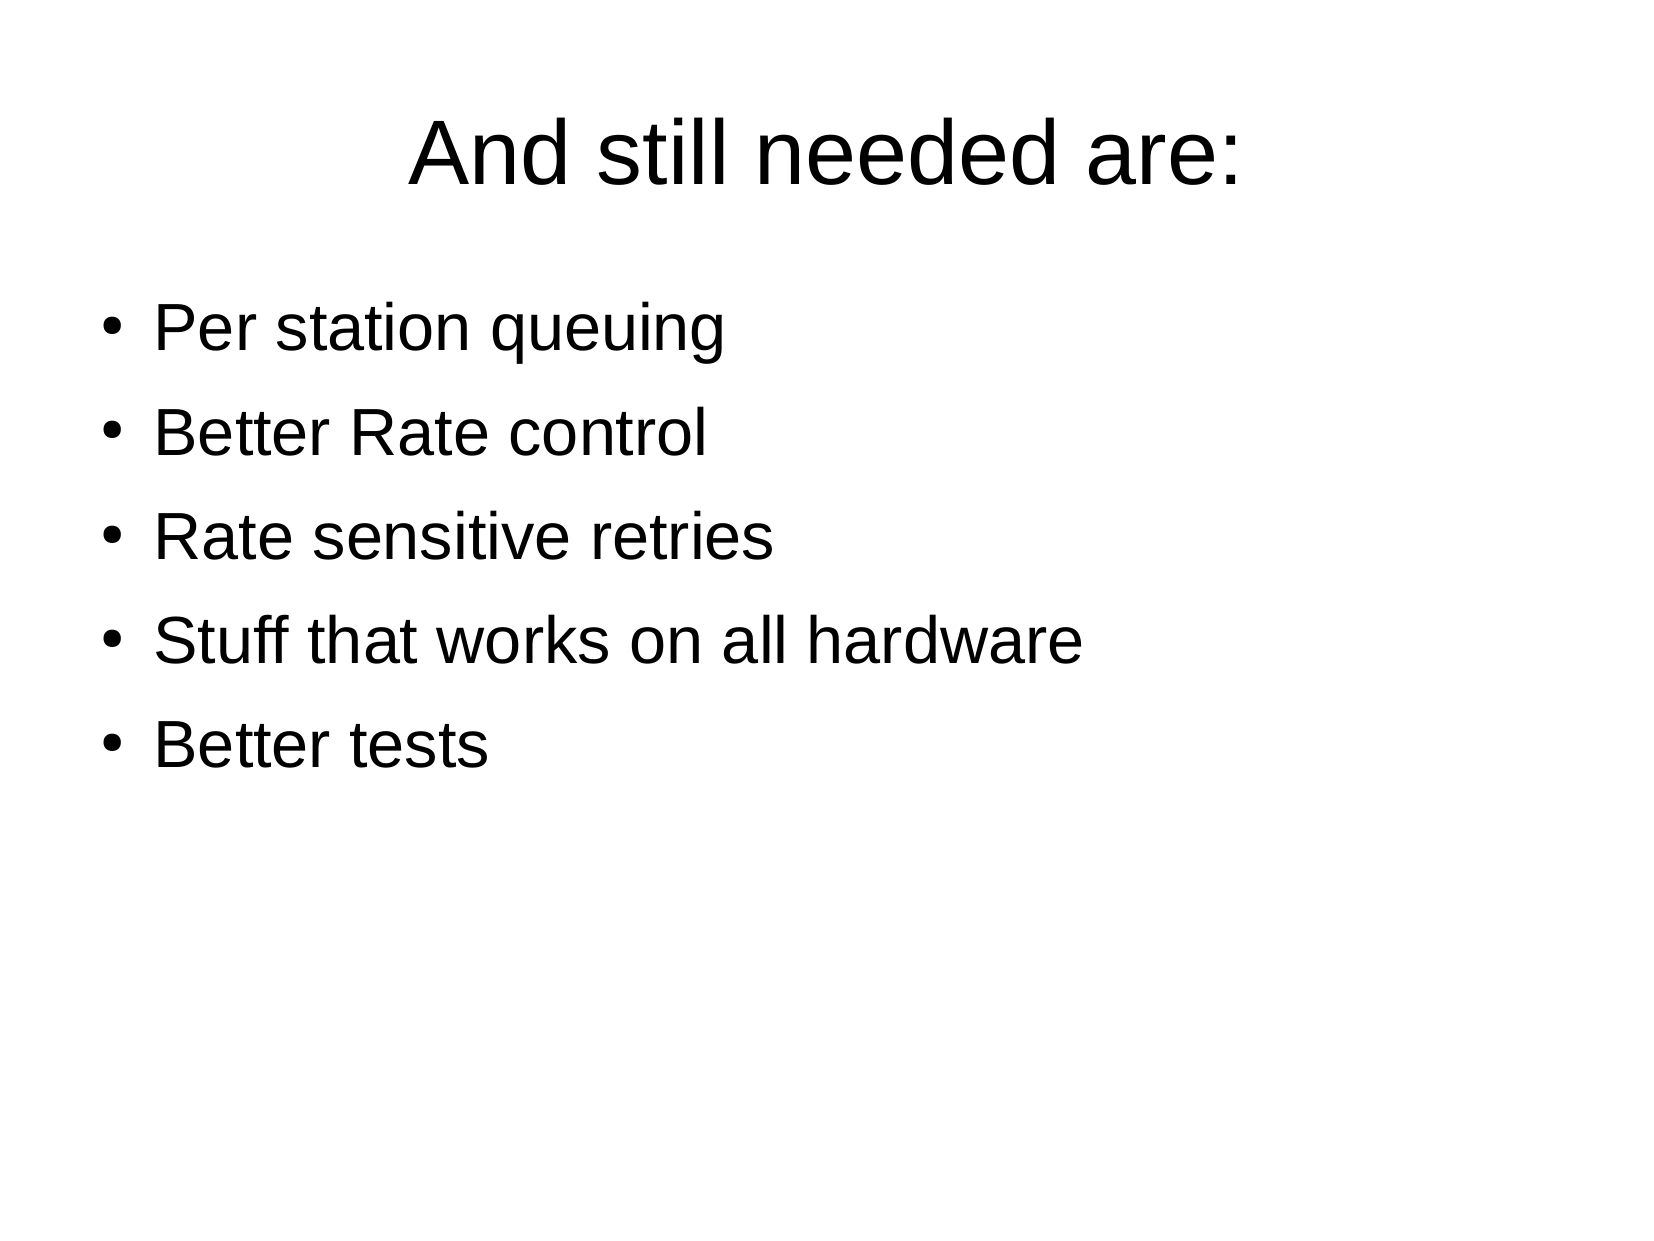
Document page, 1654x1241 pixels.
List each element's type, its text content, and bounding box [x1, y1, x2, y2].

title And still needed are: [82, 49, 1571, 257]
list Per station queuing Better Rate control Rate sensitive retries Stuff that works on all hardware Better tests [82, 290, 1538, 1010]
